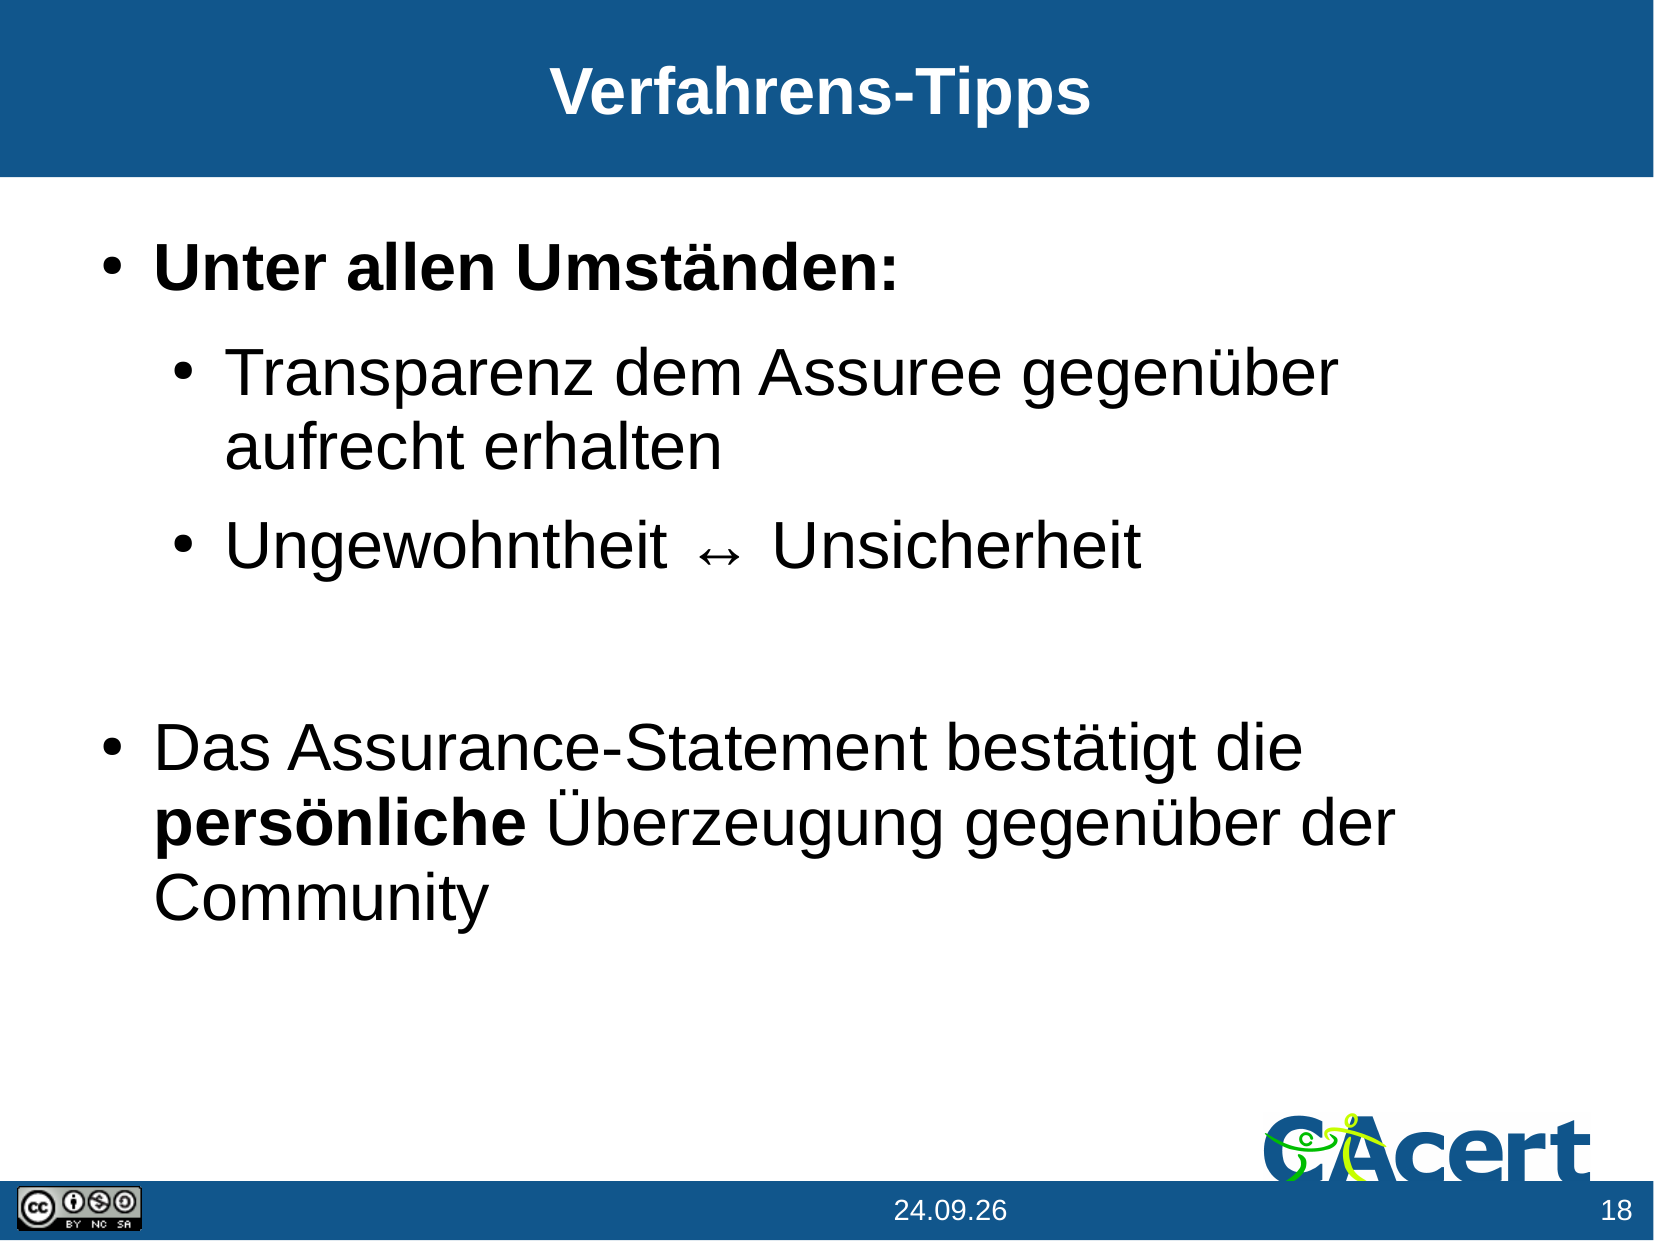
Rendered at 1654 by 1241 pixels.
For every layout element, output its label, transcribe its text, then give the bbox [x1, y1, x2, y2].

picture [17, 1186, 142, 1231]
list Unter allen Umständen: Transparenz dem Assuree gegenüber aufrecht erhalten Ungewohntheit ↔ Unsicherheit Das Assurance-Statement bestätigt die persönliche Überzeugung gegenüber der Community [82, 230, 1571, 1103]
picture [1263, 1112, 1591, 1181]
title Verfahrens-Tipps [76, 17, 1565, 166]
